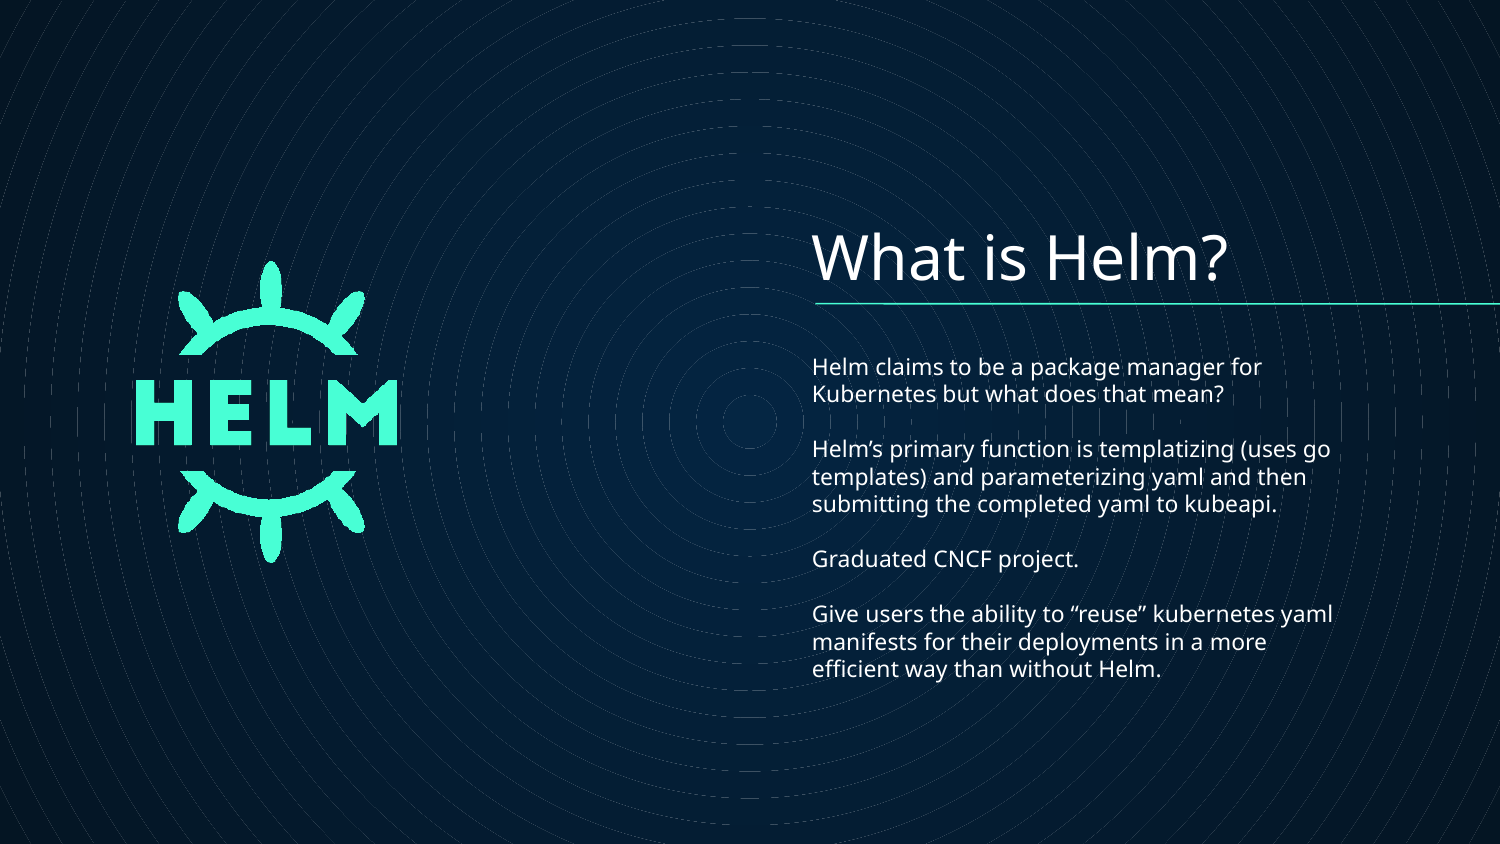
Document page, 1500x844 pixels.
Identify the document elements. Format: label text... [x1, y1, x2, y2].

subtitle Helm claims to be a package manager for Kubernetes but what does that mean? Helm’s primary function is templatizing (uses go templates) and parameterizing yaml and then submitting the completed yaml to kubeapi. Graduated CNCF project. Give users the ability to “reuse” kubernetes yaml manifests for their deployments in a more efficient way than without Helm. [796, 337, 1364, 571]
title What is Helm? [796, 208, 1376, 308]
picture [136, 261, 397, 563]
